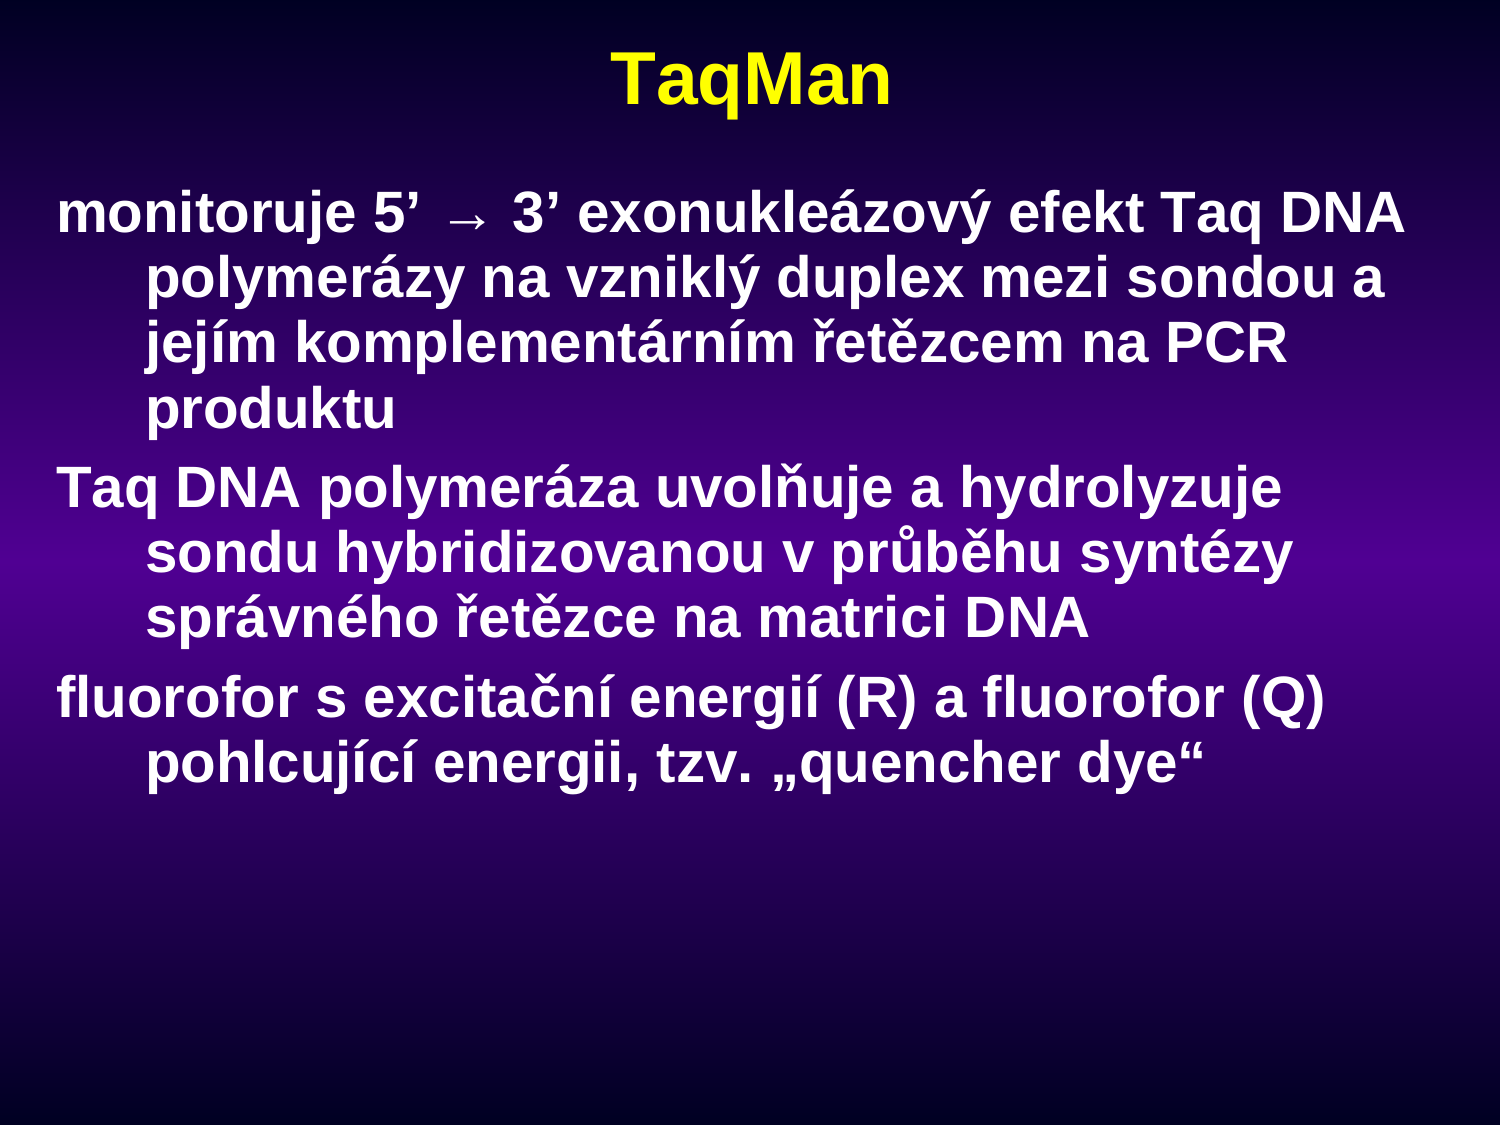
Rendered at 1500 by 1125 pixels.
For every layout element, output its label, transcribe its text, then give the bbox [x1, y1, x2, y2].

title TaqMan [53, 19, 1451, 138]
text_box monitoruje 5’ → 3’ exonukleázový efekt Taq DNA polymerázy na vzniklý duplex mezi sondou a jejím komplementárním řetězcem na PCR produktu Taq DNA polymeráza uvolňuje a hydrolyzuje sondu hybridizovanou v průběhu syntézy správného řetězce na matrici DNA fluorofor s excitační energií (R) a fluorofor (Q) pohlcující energii, tzv. „quencher dye“ [41, 172, 1471, 953]
